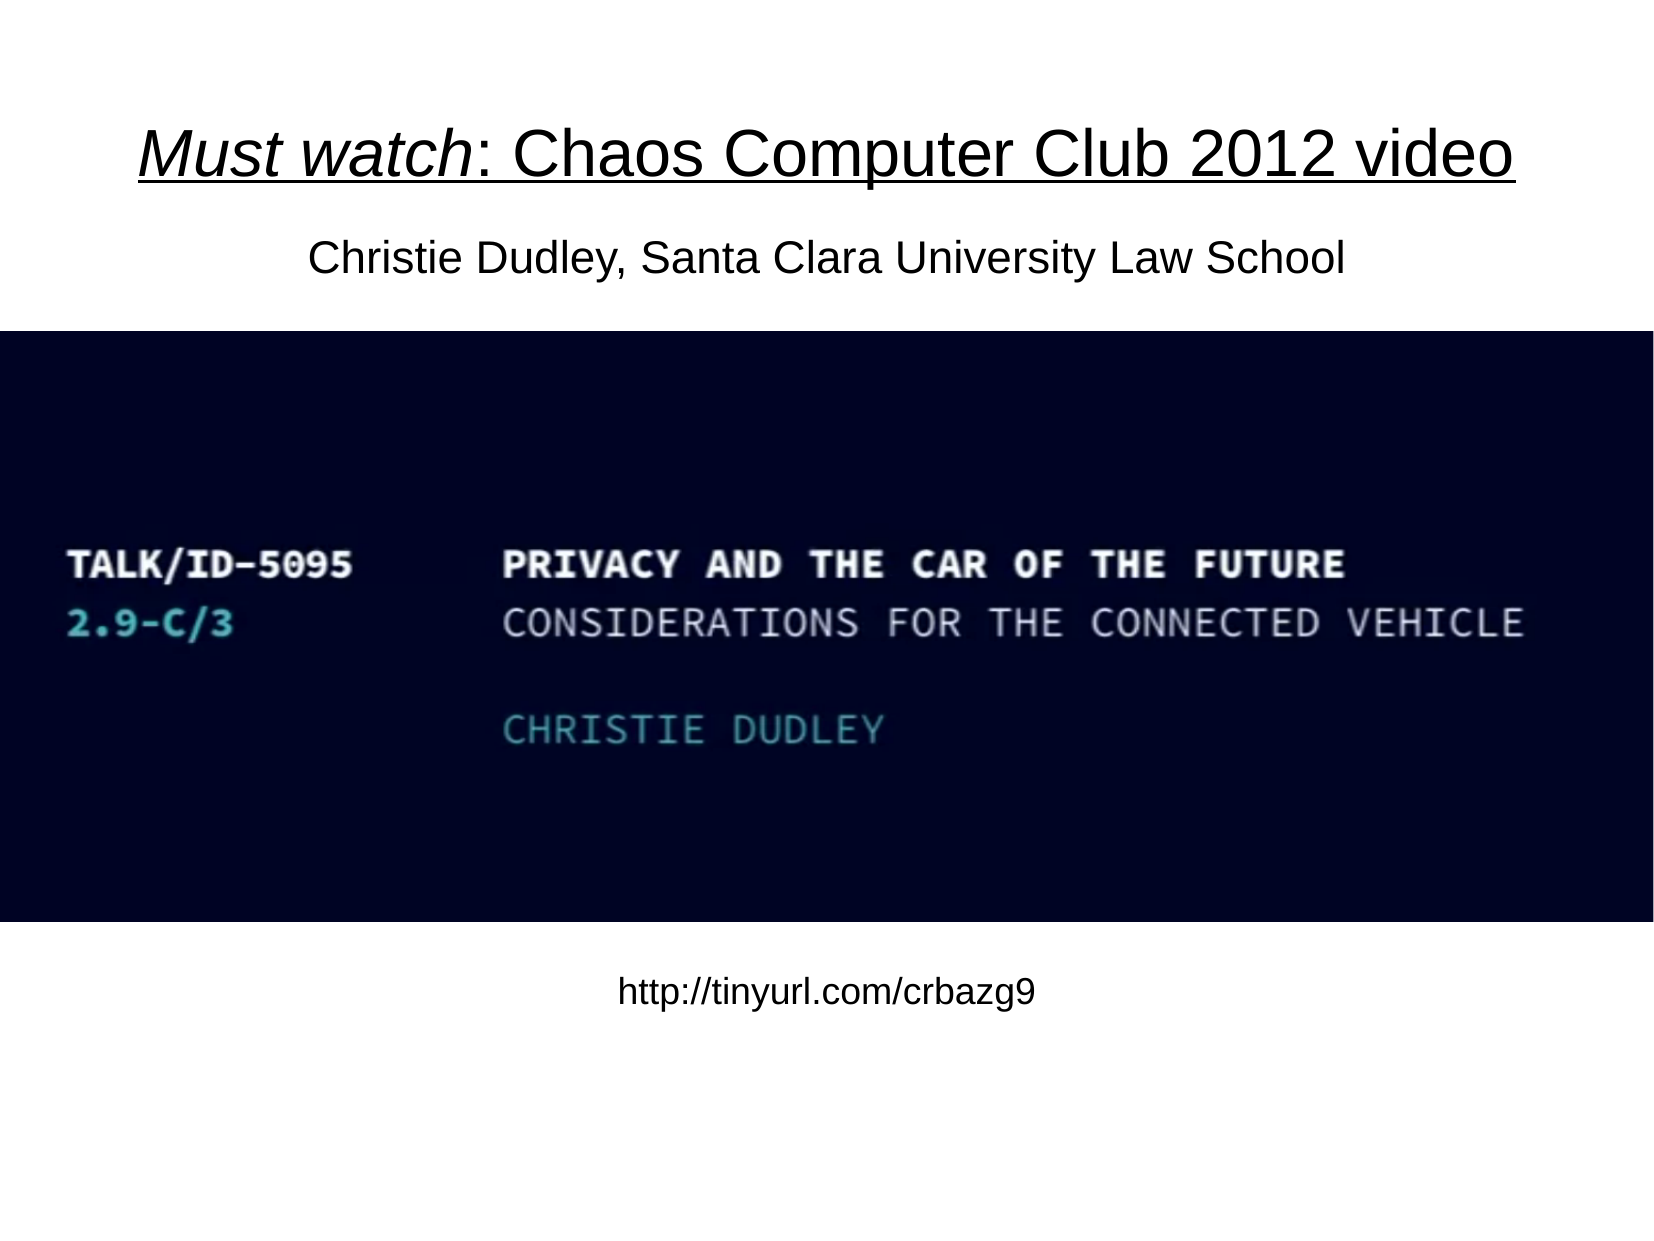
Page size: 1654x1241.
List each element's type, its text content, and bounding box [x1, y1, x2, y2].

text_box http://tinyurl.com/crbazg9 [602, 963, 1051, 1021]
title Must watch: Chaos Computer Club 2012 video [82, 49, 1571, 257]
text_box Christie Dudley, Santa Clara University Law School [292, 225, 1361, 292]
picture [0, 331, 1654, 922]
